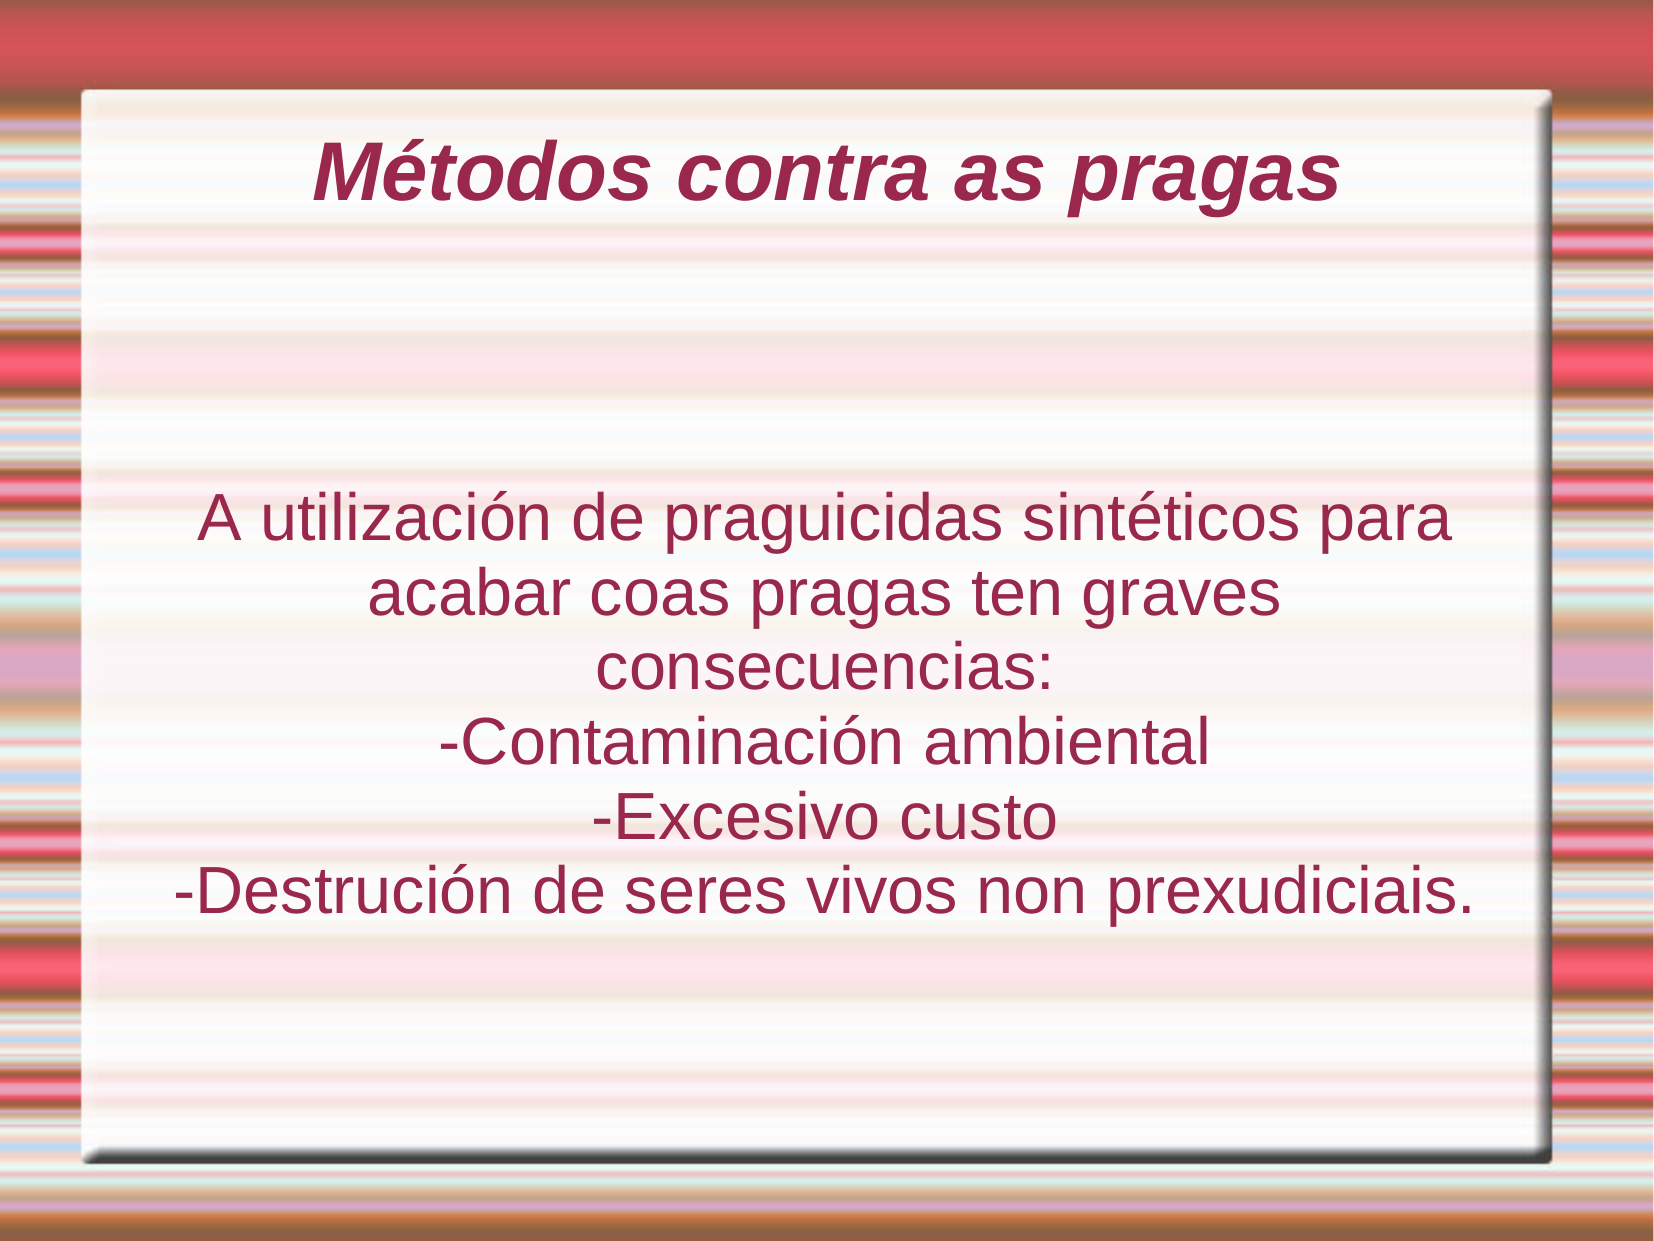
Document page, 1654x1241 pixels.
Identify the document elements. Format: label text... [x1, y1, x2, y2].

subtitle A utilización de praguicidas sintéticos para acabar coas pragas ten graves consecuencias: -Contaminación ambiental -Excesivo custo -Destrución de seres vivos non prexudiciais. [134, 350, 1516, 1133]
picture [0, 0, 1654, 1241]
title Métodos contra as pragas [121, 122, 1534, 315]
